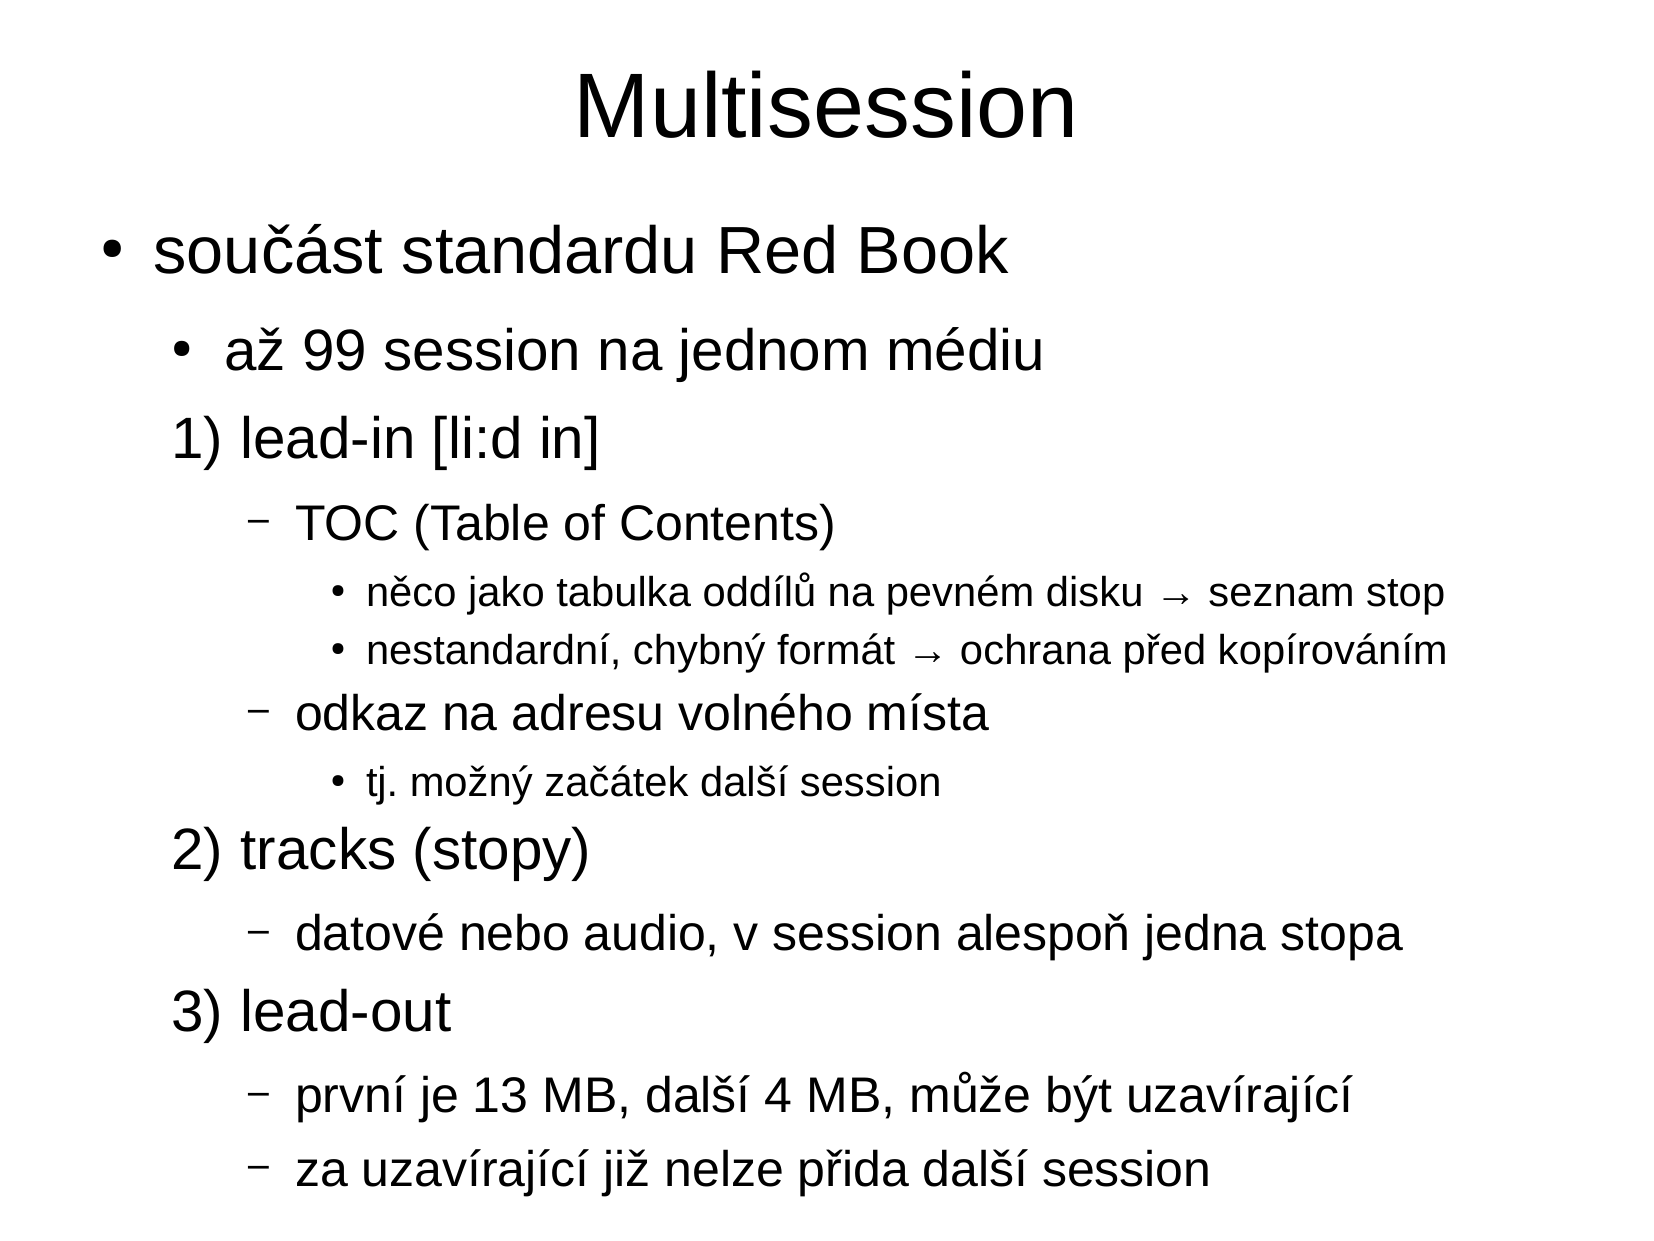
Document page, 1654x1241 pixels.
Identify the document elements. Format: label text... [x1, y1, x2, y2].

list součást standardu Red Book až 99 session na jednom médiu lead-in [li:d in] TOC (Table of Contents) něco jako tabulka oddílů na pevném disku → seznam stop nestandardní, chybný formát → ochrana před kopírováním odkaz na adresu volného místa tj. možný začátek další session tracks (stopy) datové nebo audio, v session alespoň jedna stopa lead-out první je 13 MB, další 4 MB, může být uzavírající za uzavírající již nelze přida další session [82, 213, 1571, 1164]
title Multisession [82, 2, 1571, 210]
